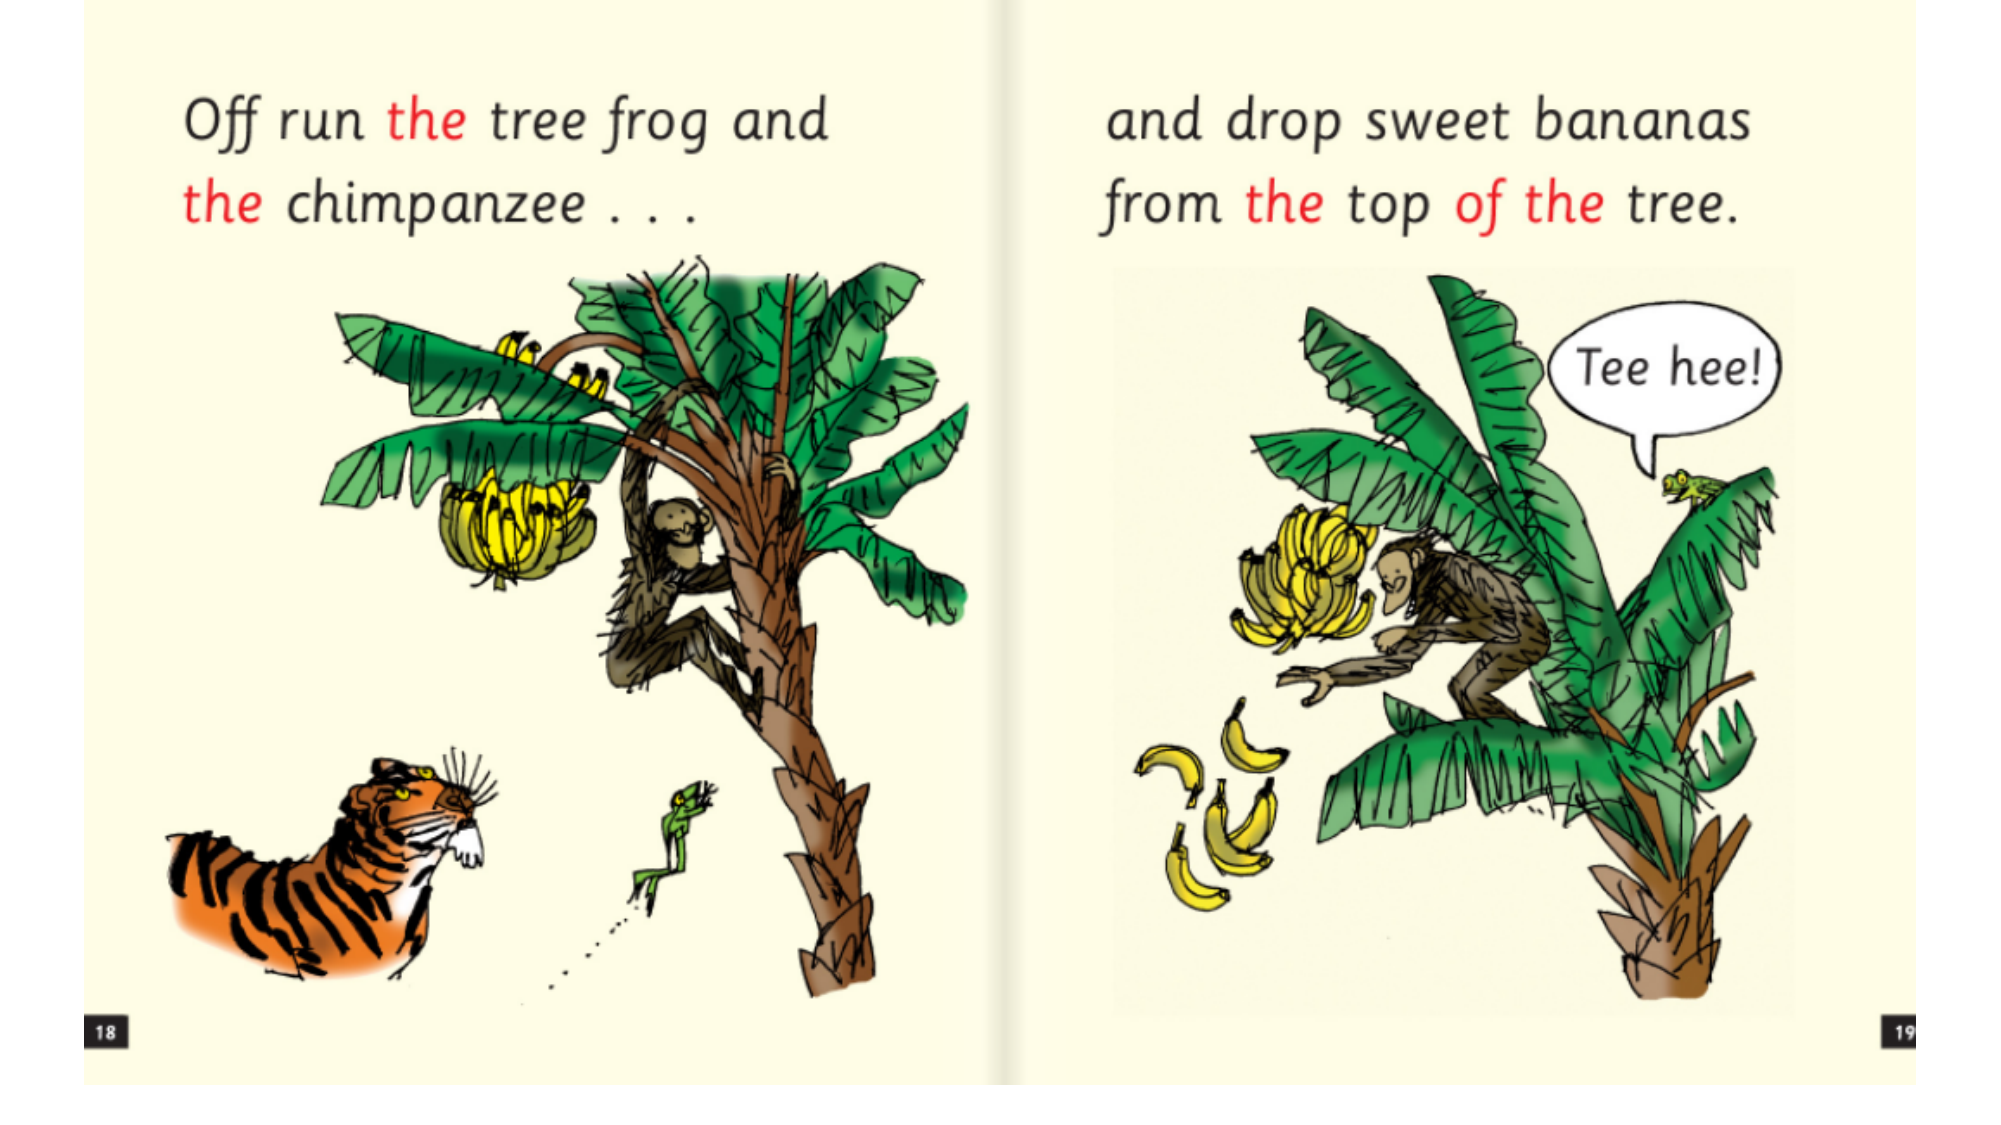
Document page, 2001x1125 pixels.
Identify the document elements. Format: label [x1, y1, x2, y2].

picture [84, 0, 1916, 1086]
